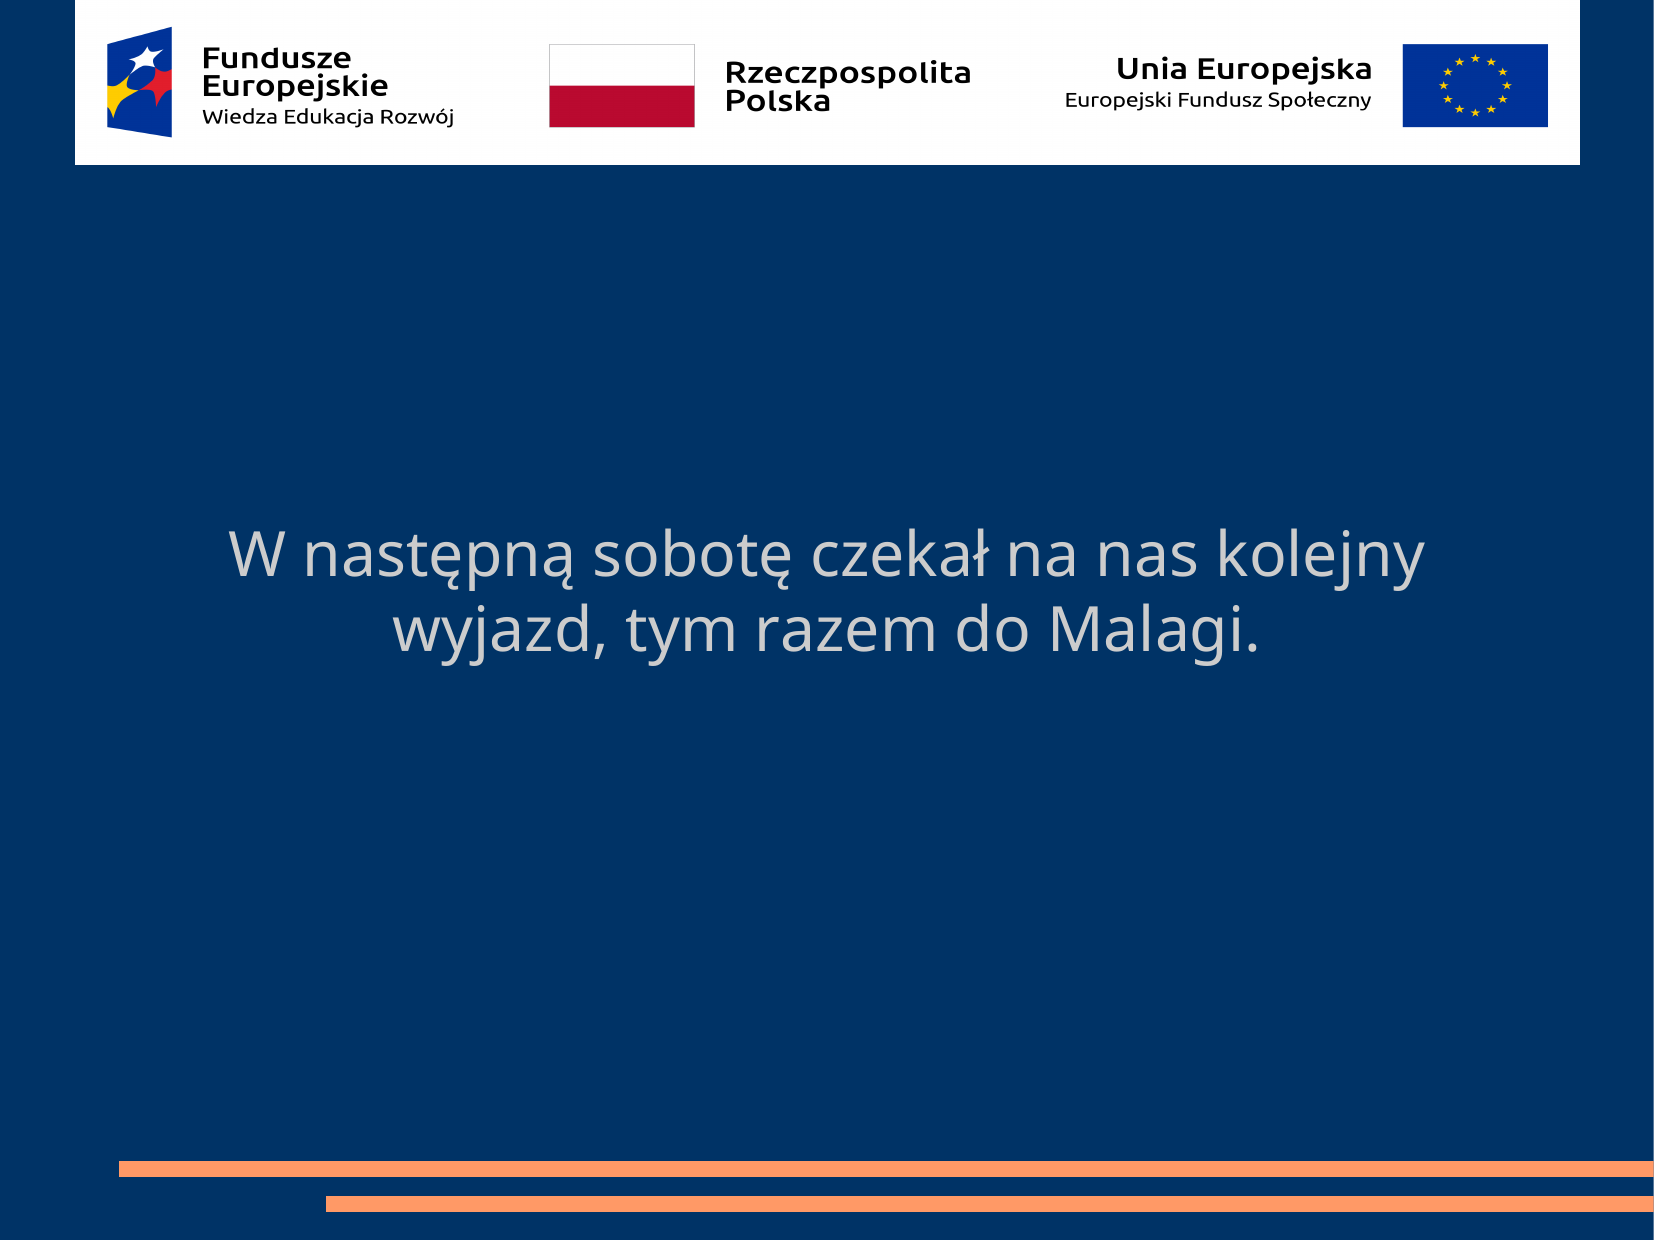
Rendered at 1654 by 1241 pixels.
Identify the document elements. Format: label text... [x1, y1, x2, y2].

picture [75, 0, 1580, 165]
subtitle W następną sobotę czekał na nas kolejny wyjazd, tym razem do Malagi. [121, 165, 1534, 1132]
